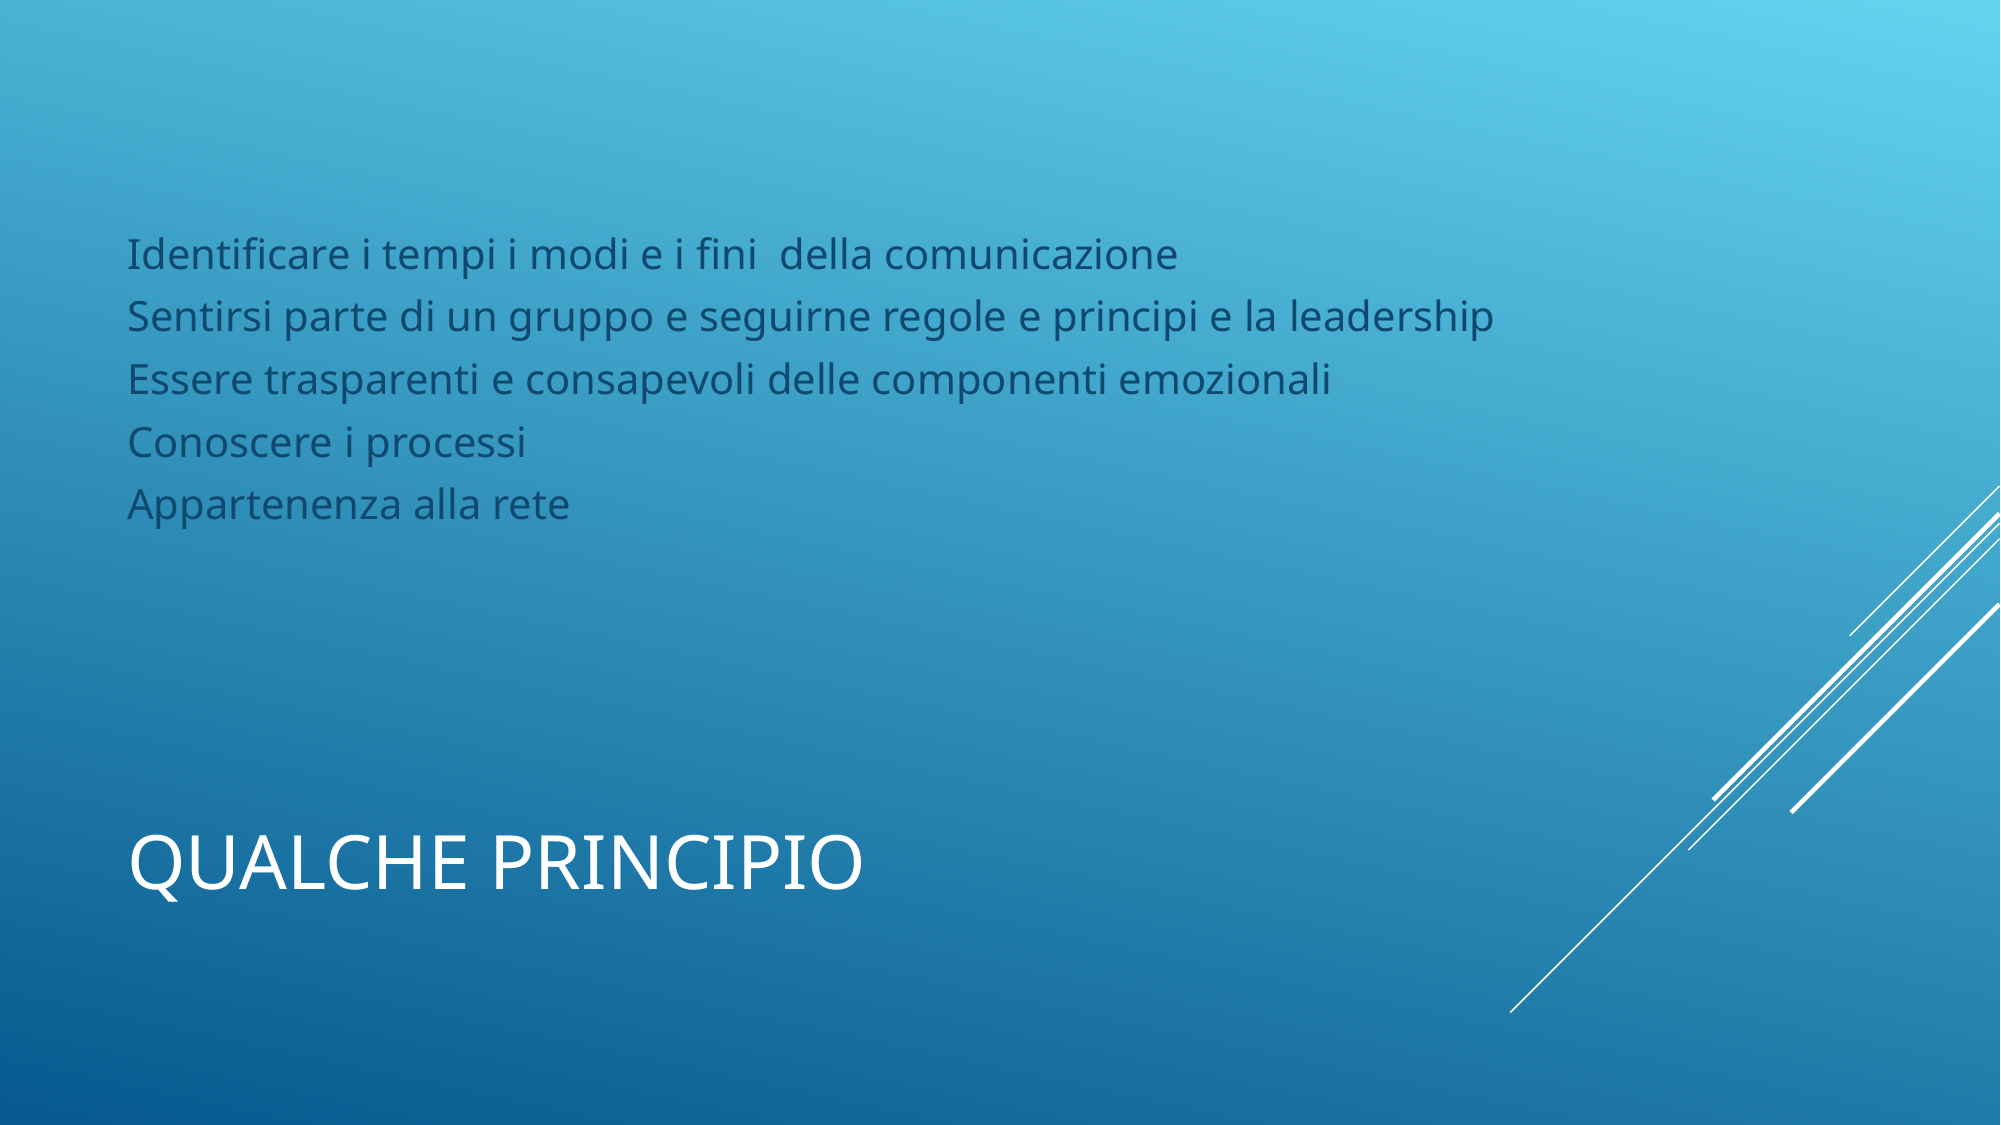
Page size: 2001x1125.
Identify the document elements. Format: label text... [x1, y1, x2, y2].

title Qualche principio [112, 736, 1513, 984]
list Identificare i tempi i modi e i fini della comunicazione Sentirsi parte di un gruppo e seguirne regole e principi e la leadership Essere trasparenti e consapevoli delle componenti emozionali Conoscere i processi Appartenenza alla rete [112, 112, 1513, 706]
